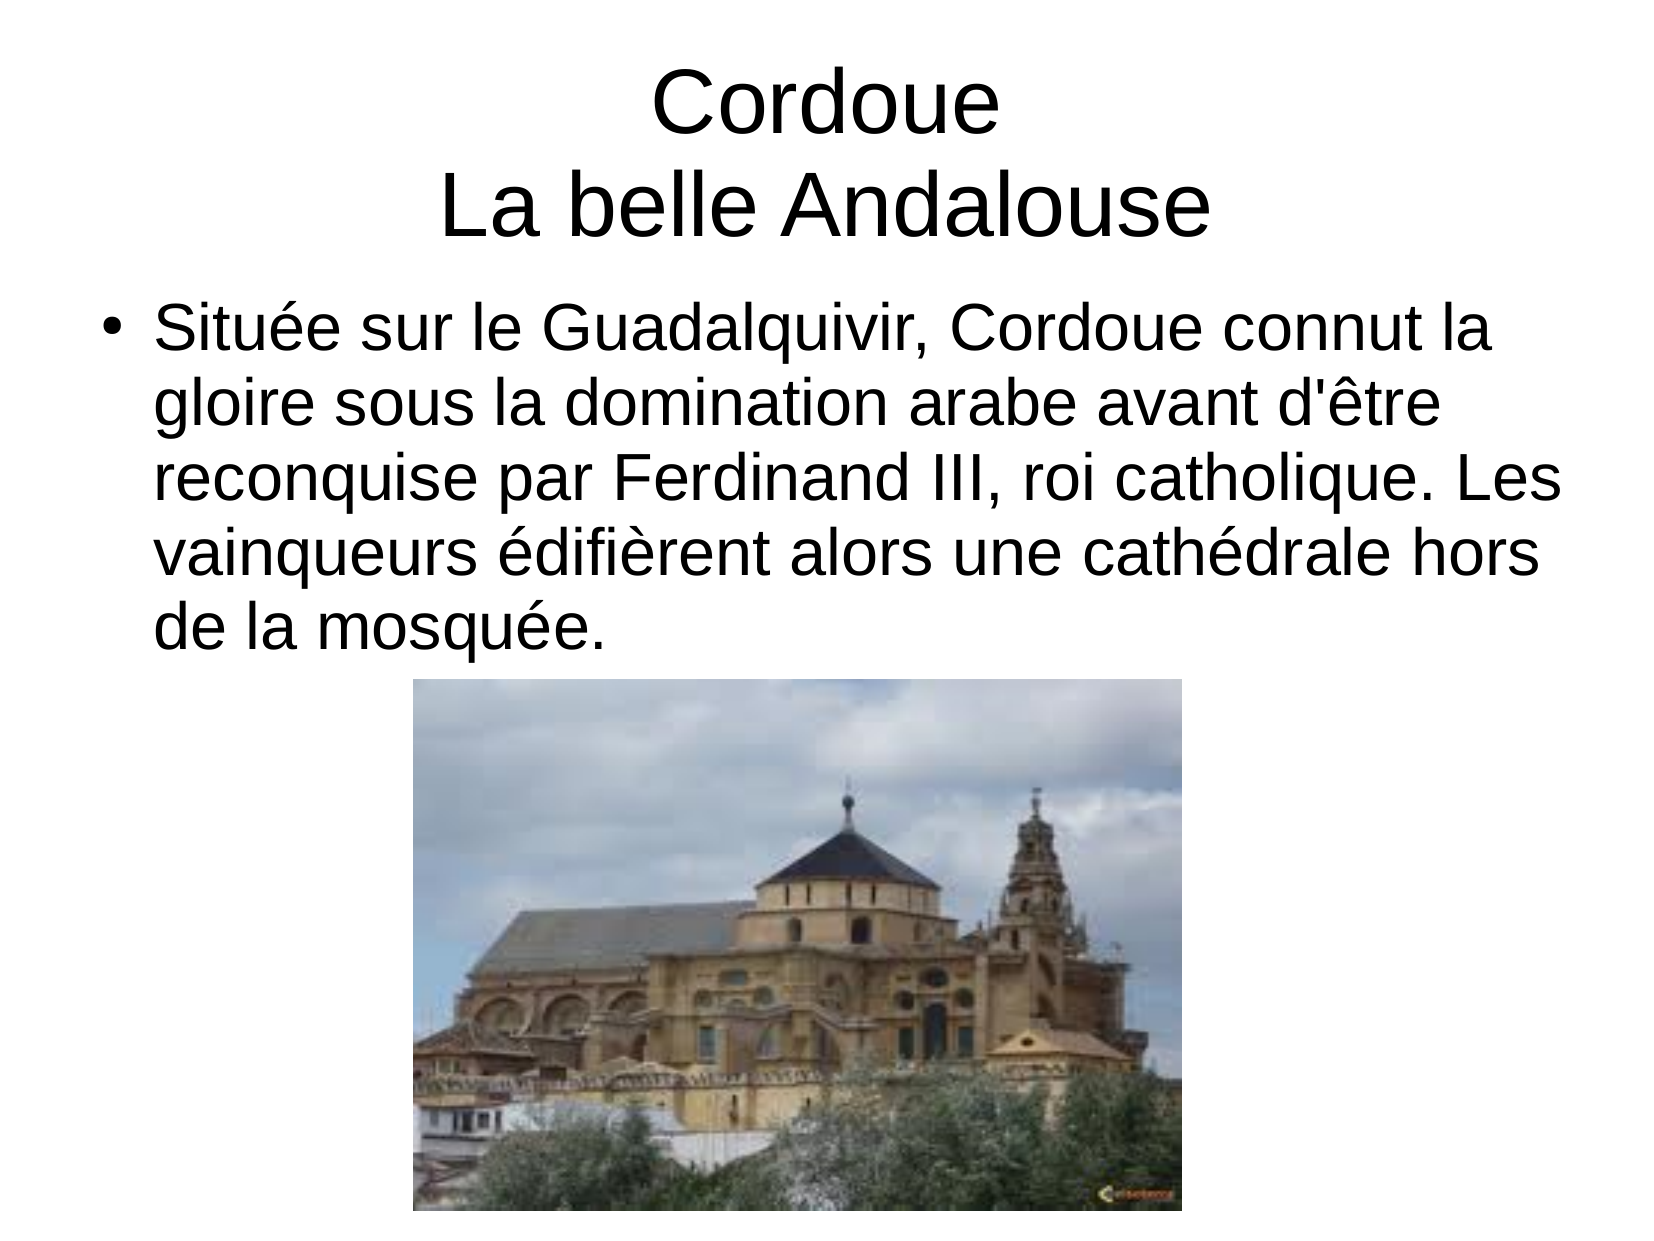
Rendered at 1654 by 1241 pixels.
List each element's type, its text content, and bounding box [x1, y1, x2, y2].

picture [413, 679, 1182, 1211]
list Située sur le Guadalquivir, Cordoue connut la gloire sous la domination arabe avant d'être reconquise par Ferdinand III, roi catholique. Les vainqueurs édifièrent alors une cathédrale hors de la mosquée. [82, 290, 1571, 1094]
title Cordoue La belle Andalouse [82, 50, 1571, 256]
